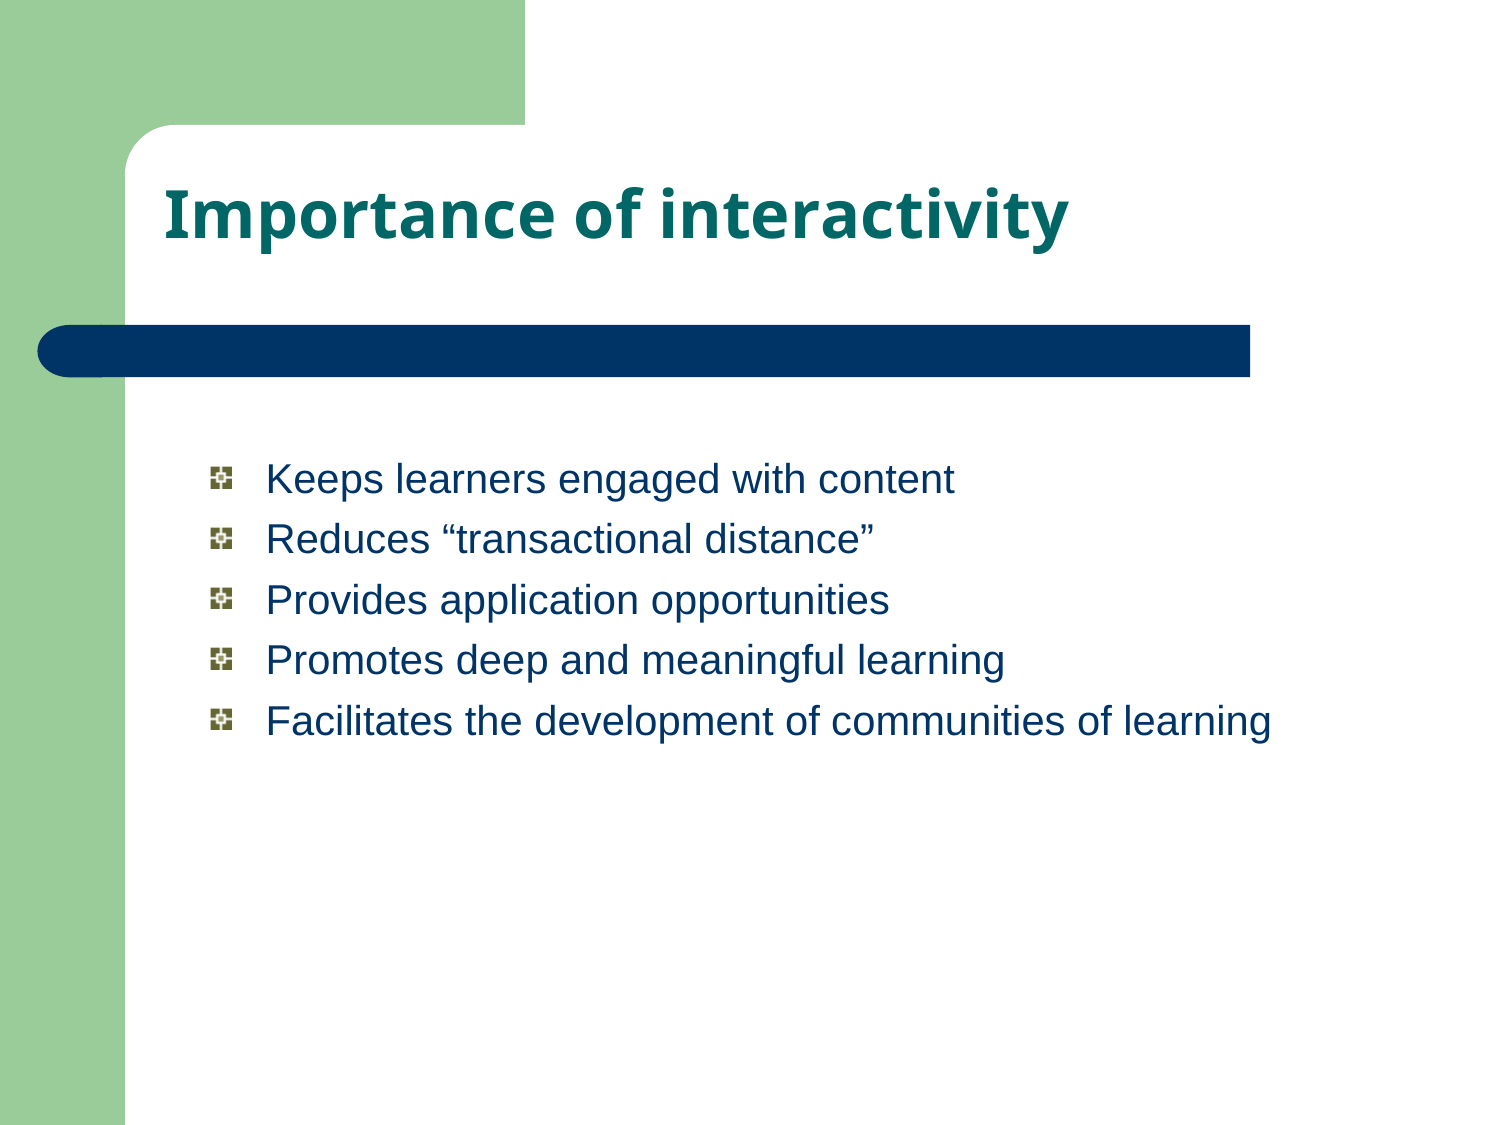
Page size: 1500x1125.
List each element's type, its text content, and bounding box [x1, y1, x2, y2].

picture [209, 707, 232, 730]
picture [209, 526, 232, 549]
picture [209, 646, 232, 670]
picture [209, 586, 232, 609]
text_box Keeps learners engaged with content Reduces “transactional distance” Provides application opportunities Promotes deep and meaningful learning Facilitates the development of communities of learning [194, 444, 1392, 740]
picture [209, 465, 232, 489]
title Importance of interactivity [149, 174, 1463, 263]
